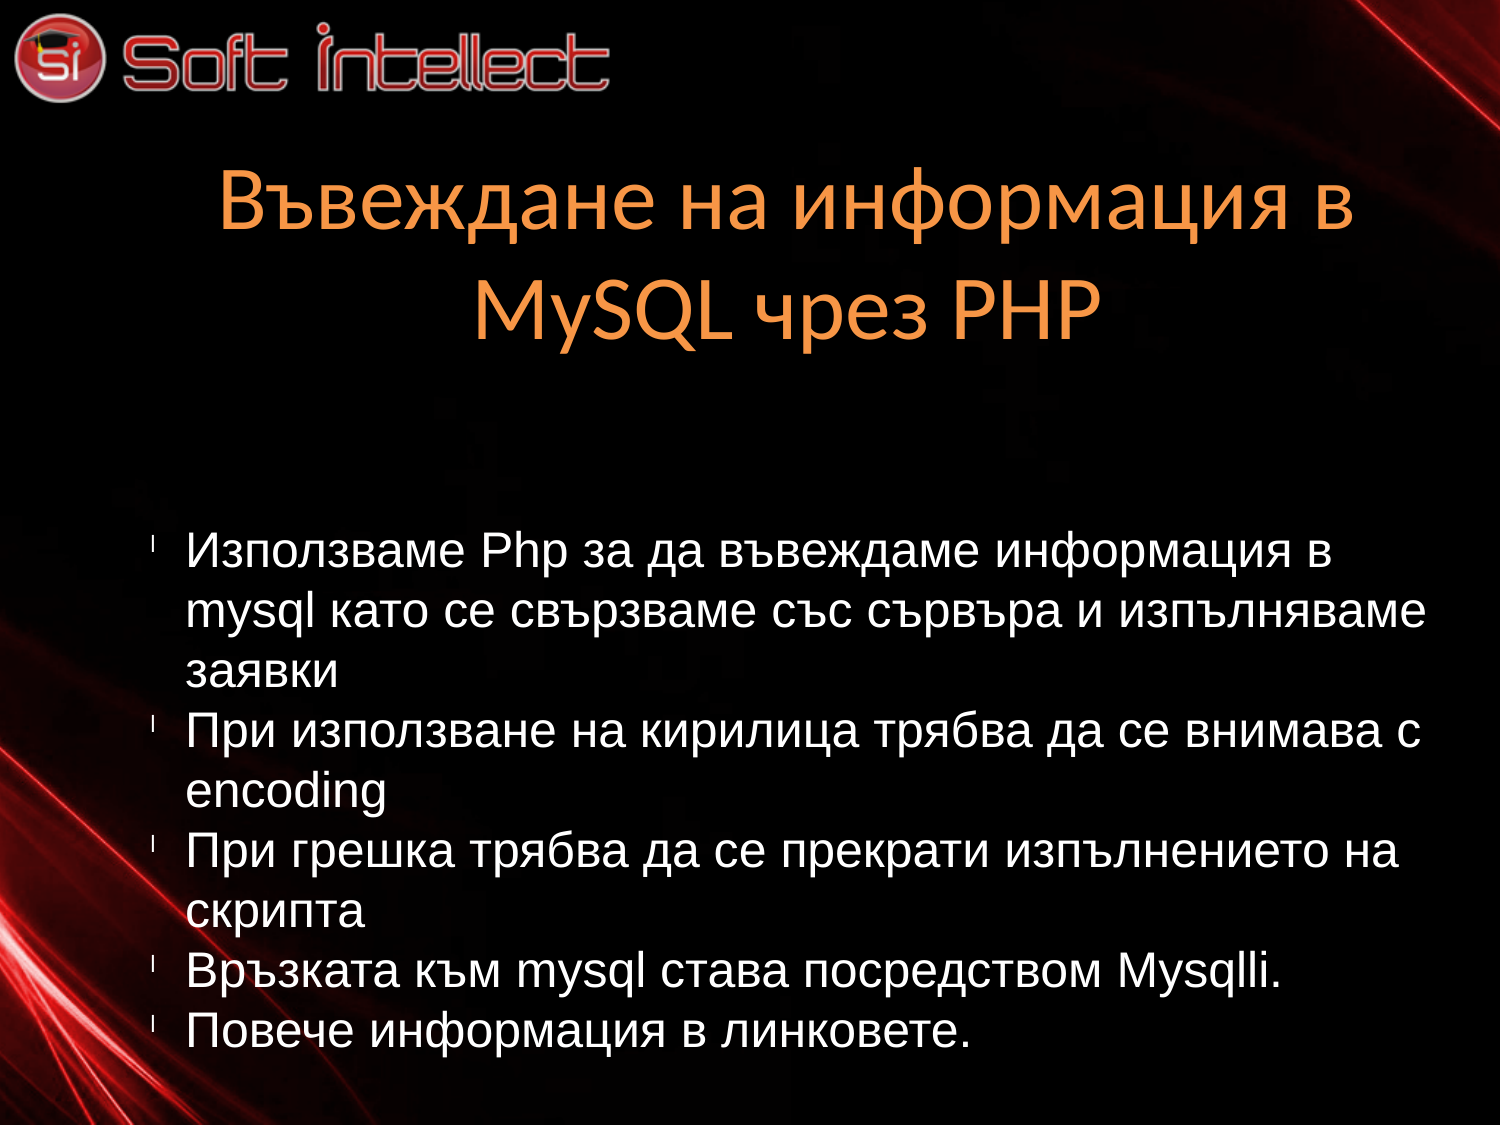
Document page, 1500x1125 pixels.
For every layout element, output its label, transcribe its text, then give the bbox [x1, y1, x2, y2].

text_box Въвеждане на информация в MySQL чрез PHP [150, 127, 1425, 368]
text_box Използваме Php за да въвеждаме информация в mysql като се свързваме със сървъра и изпълняваме заявки При използване на кирилица трябва да се внимава с encoding При грешка трябва да се прекрати изпълнението на скрипта Връзката към mysql става посредством Mysqlli. Повече информация в линковете. [134, 509, 1470, 1125]
picture [0, 0, 1500, 1125]
